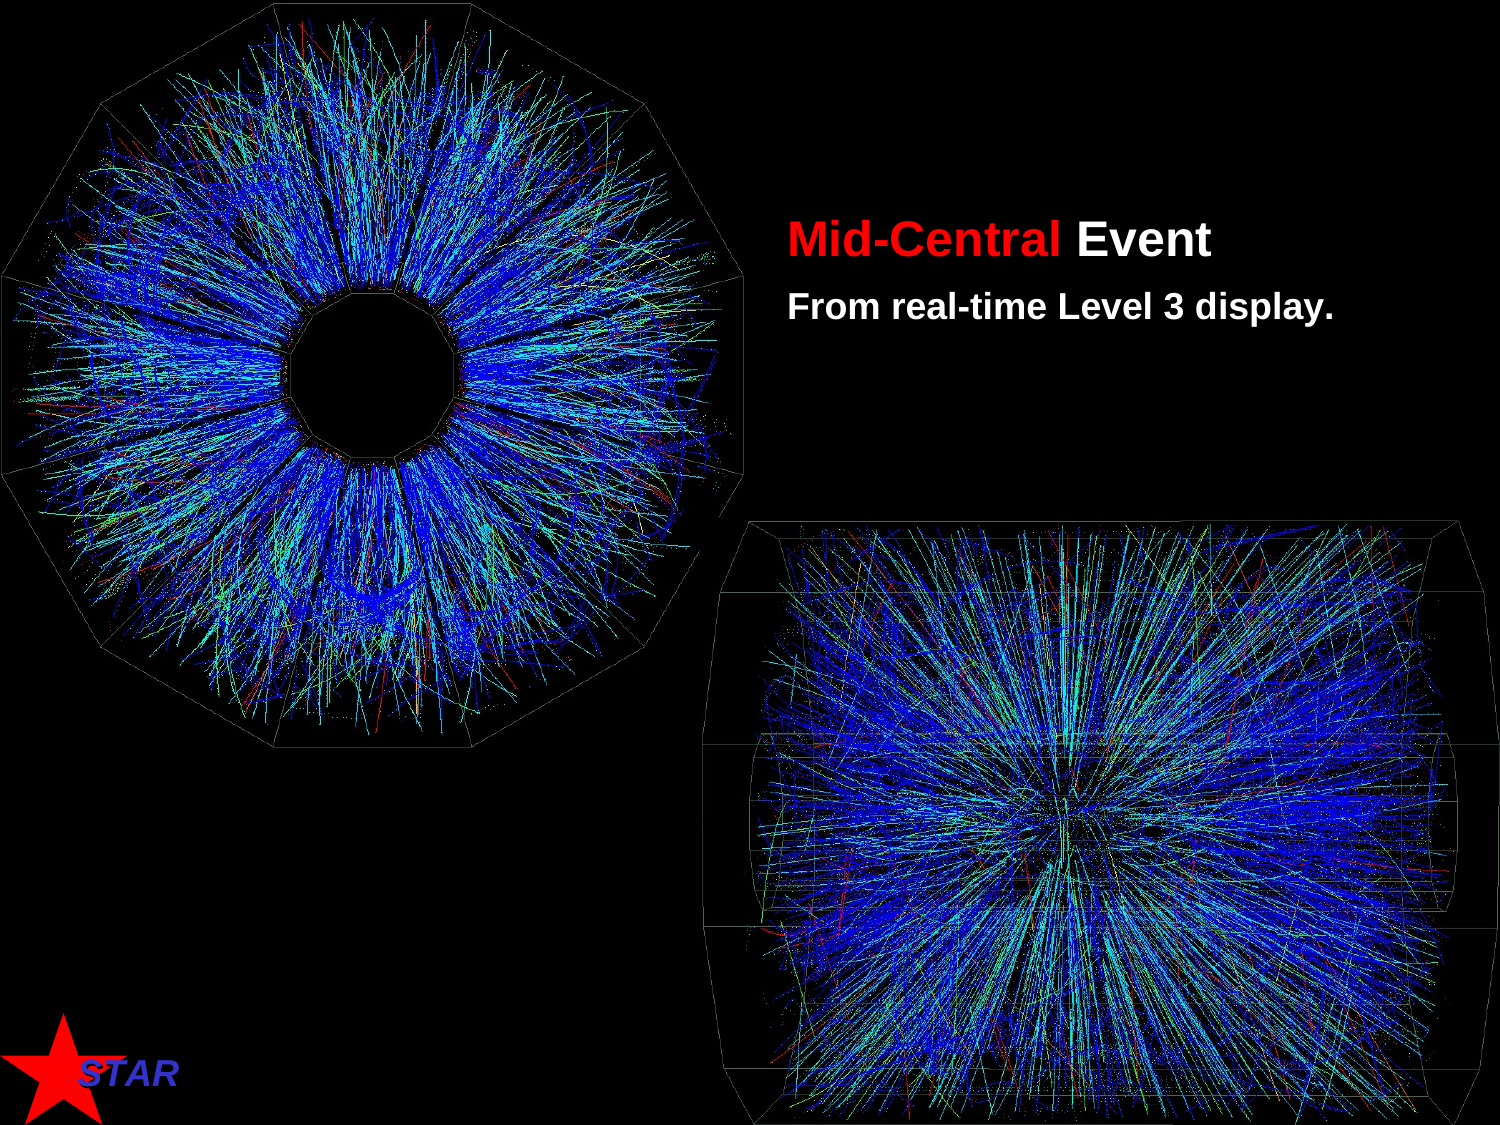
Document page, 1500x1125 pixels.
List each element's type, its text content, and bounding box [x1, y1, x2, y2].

text_box [744, 0, 1500, 517]
text_box Mid-Central Event From real-time Level 3 display. [772, 208, 1460, 336]
text_box STAR [62, 1044, 195, 1103]
picture [0, 0, 1500, 1125]
text_box [0, 751, 699, 1125]
